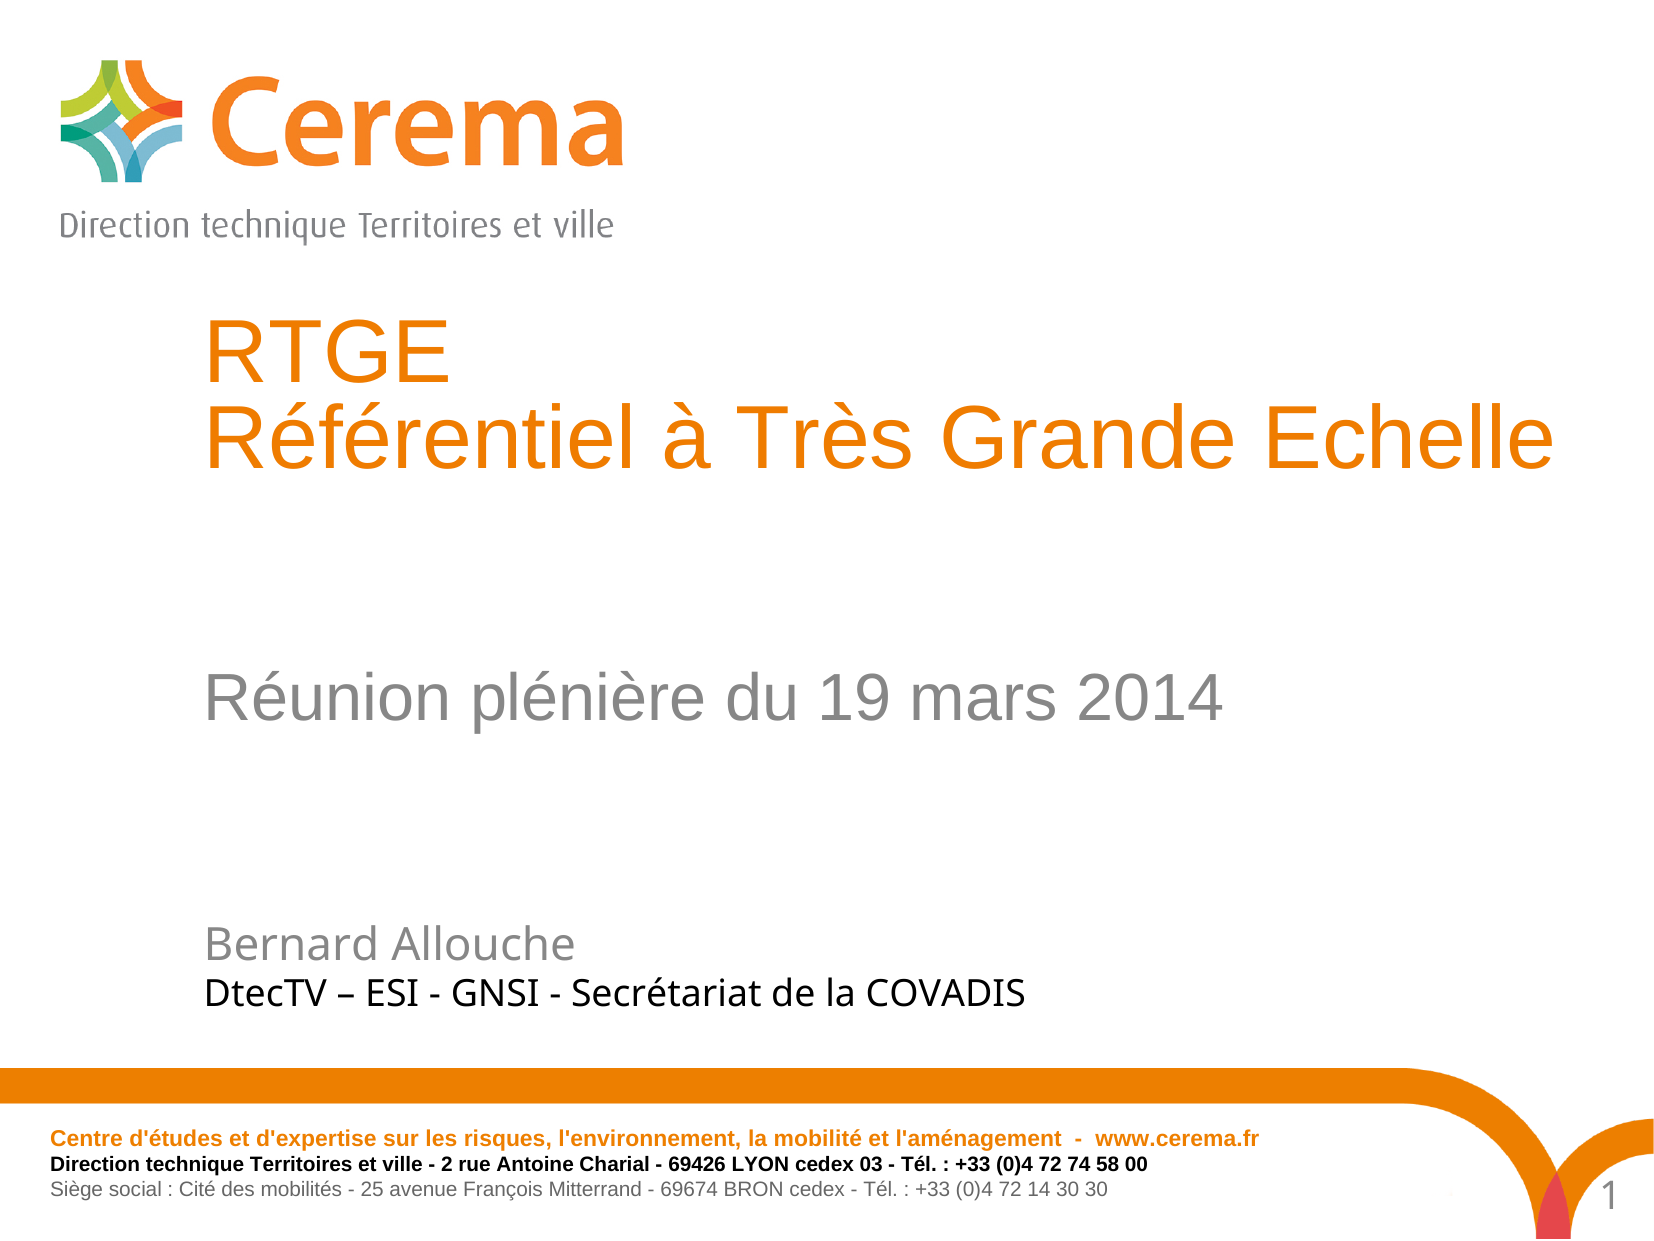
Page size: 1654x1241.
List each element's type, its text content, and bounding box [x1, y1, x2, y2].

text_box RTGE Référentiel à Très Grande Echelle [188, 306, 1607, 513]
text_box Bernard Allouche DtecTV – ESI - GNSI - Secrétariat de la COVADIS [188, 906, 1465, 977]
picture [0, 1068, 1654, 1239]
picture [0, 0, 684, 291]
text_box Réunion plénière du 19 mars 2014 [188, 646, 1465, 752]
